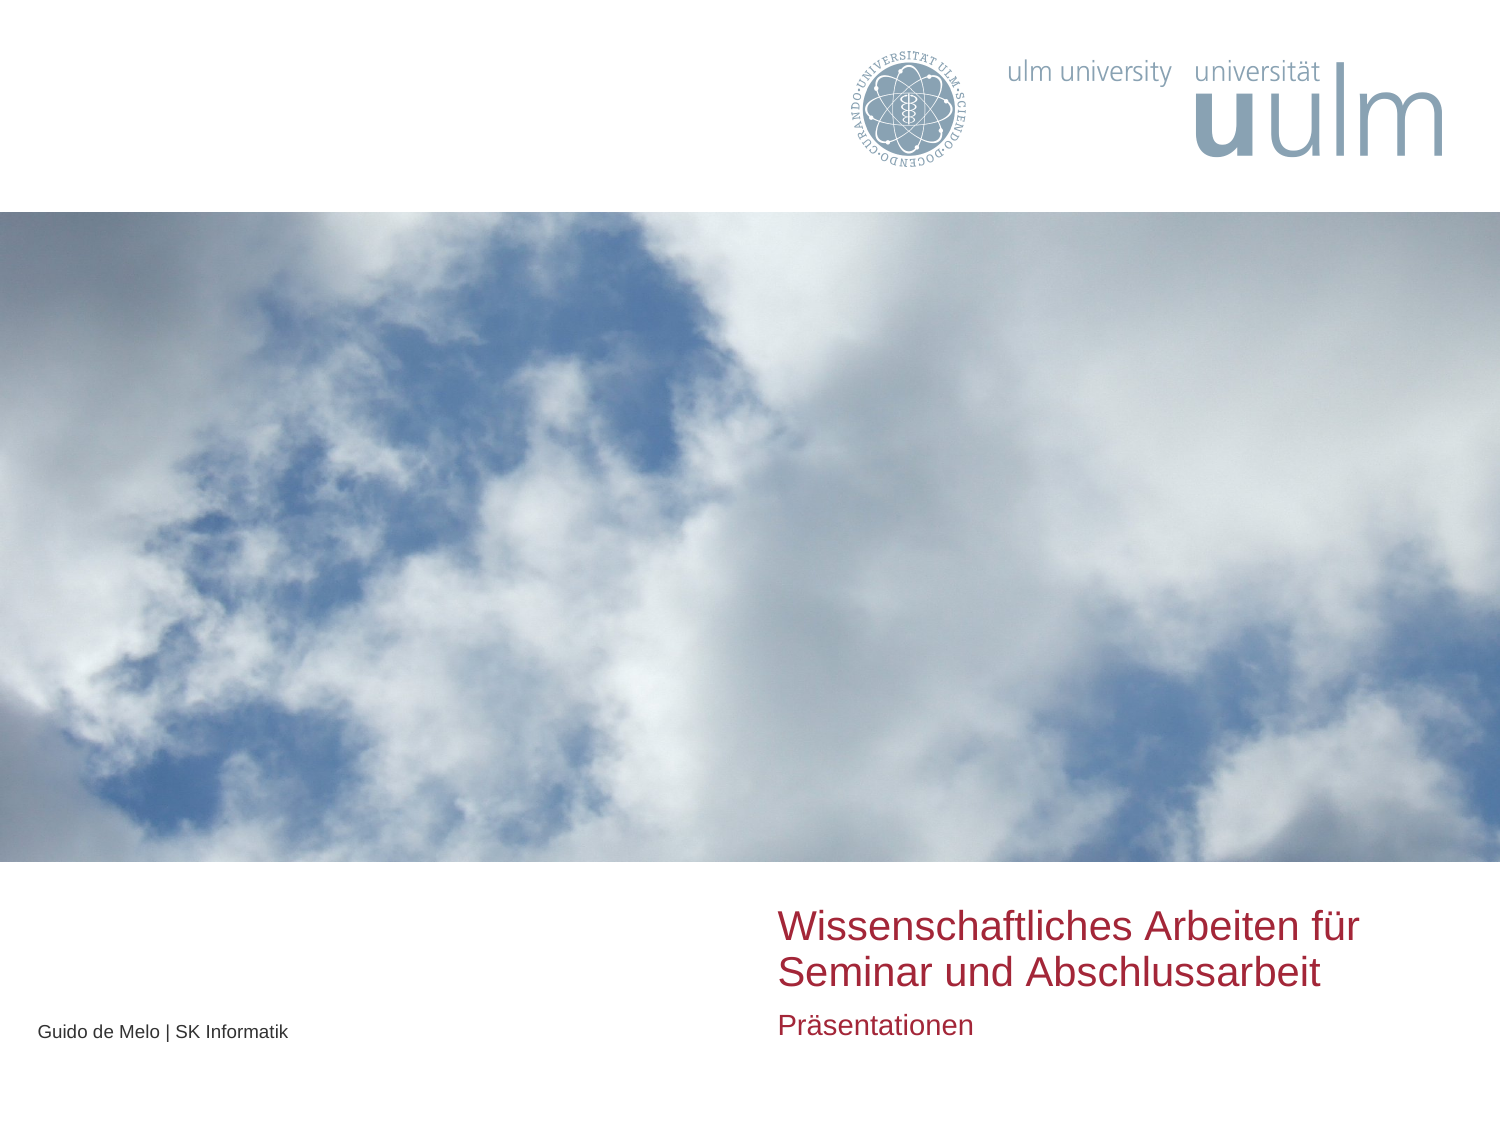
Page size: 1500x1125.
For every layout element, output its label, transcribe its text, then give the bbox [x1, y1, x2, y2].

picture [851, 51, 1442, 167]
picture [0, 212, 1500, 862]
text_box Wissenschaftliches Arbeiten für Seminar und Abschlussarbeit Präsentationen [777, 902, 1453, 1042]
text_box Guido de Melo | SK Informatik [37, 1017, 513, 1043]
